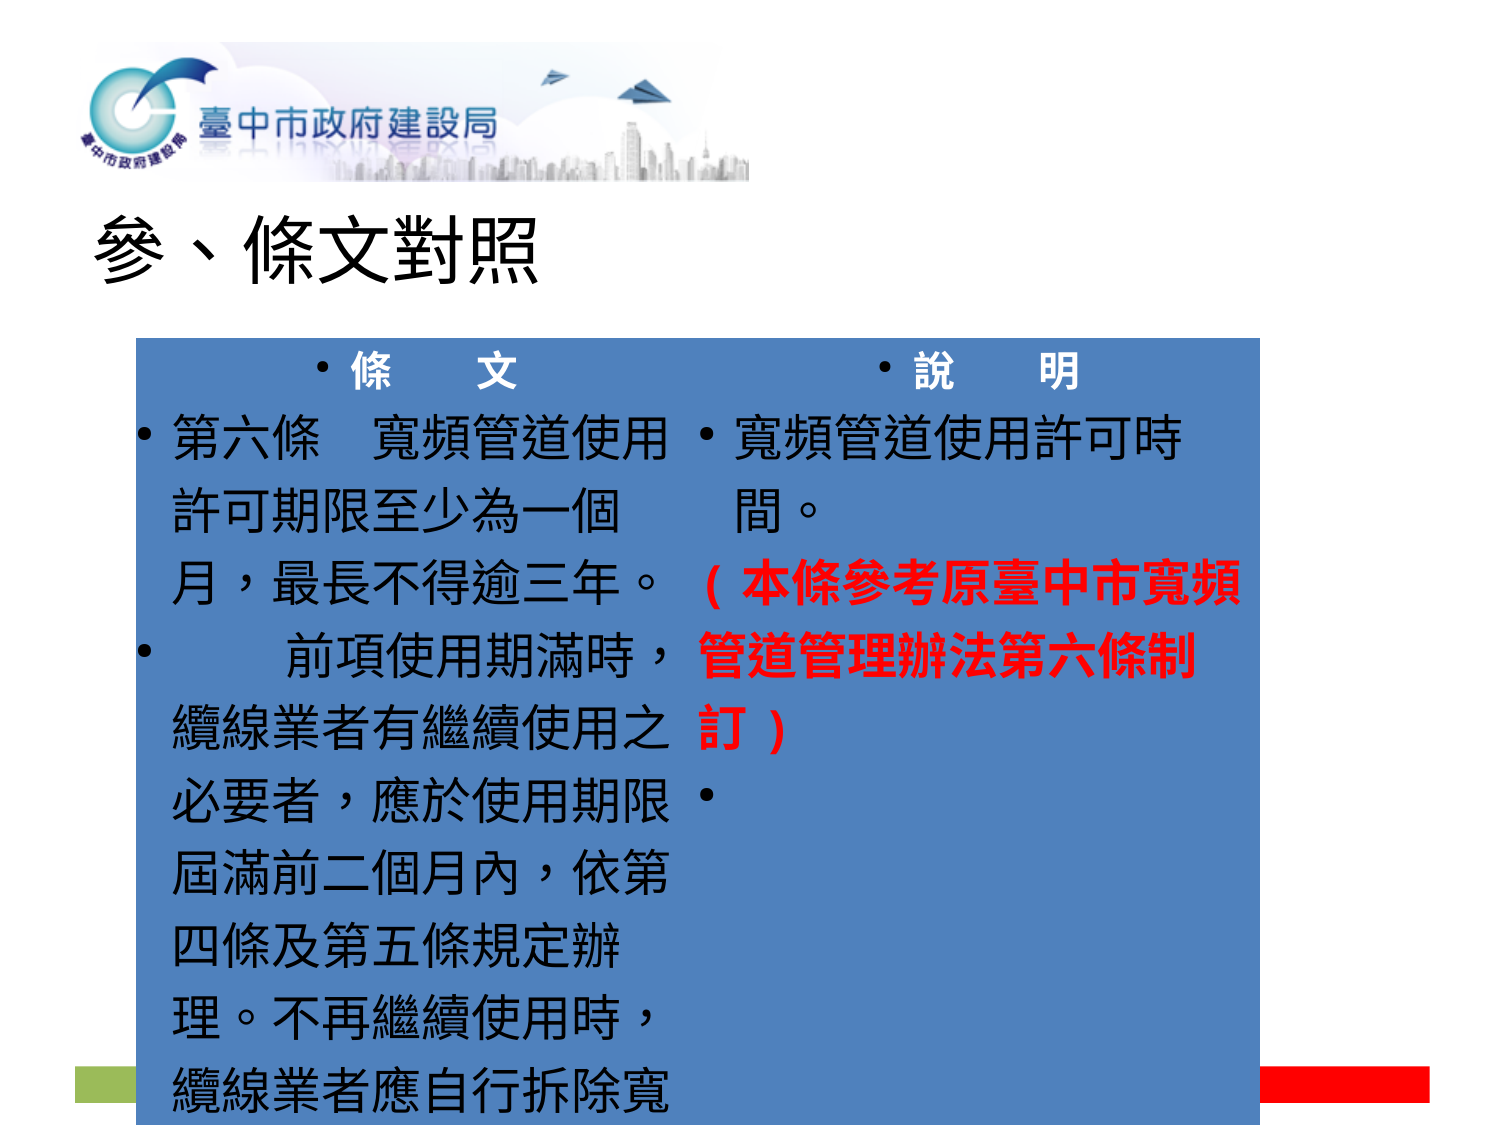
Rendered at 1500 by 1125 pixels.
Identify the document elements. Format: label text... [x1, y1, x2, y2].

text_box [1260, 1053, 1489, 1114]
table_cell 第六條 寬頻管道使用許可期限至少為一個月，最長不得逾三年。 前項使用期滿時，纜線業者有繼續使用之必要者，應於使用期限屆滿前二個月內，依第四條及第五條規定辦理。不再繼續使用時，纜線業者應自行拆除寬頻纜 [136, 399, 698, 1125]
table_header 條 文 [136, 338, 698, 399]
text_box 參、條文對照 [76, 196, 1427, 303]
table_header 說 明 [698, 338, 1260, 399]
table_cell 寬頻管道使用許可時間。 (本條參考原臺中市寬頻管道管理辦法第六條制訂) [698, 399, 1260, 1125]
